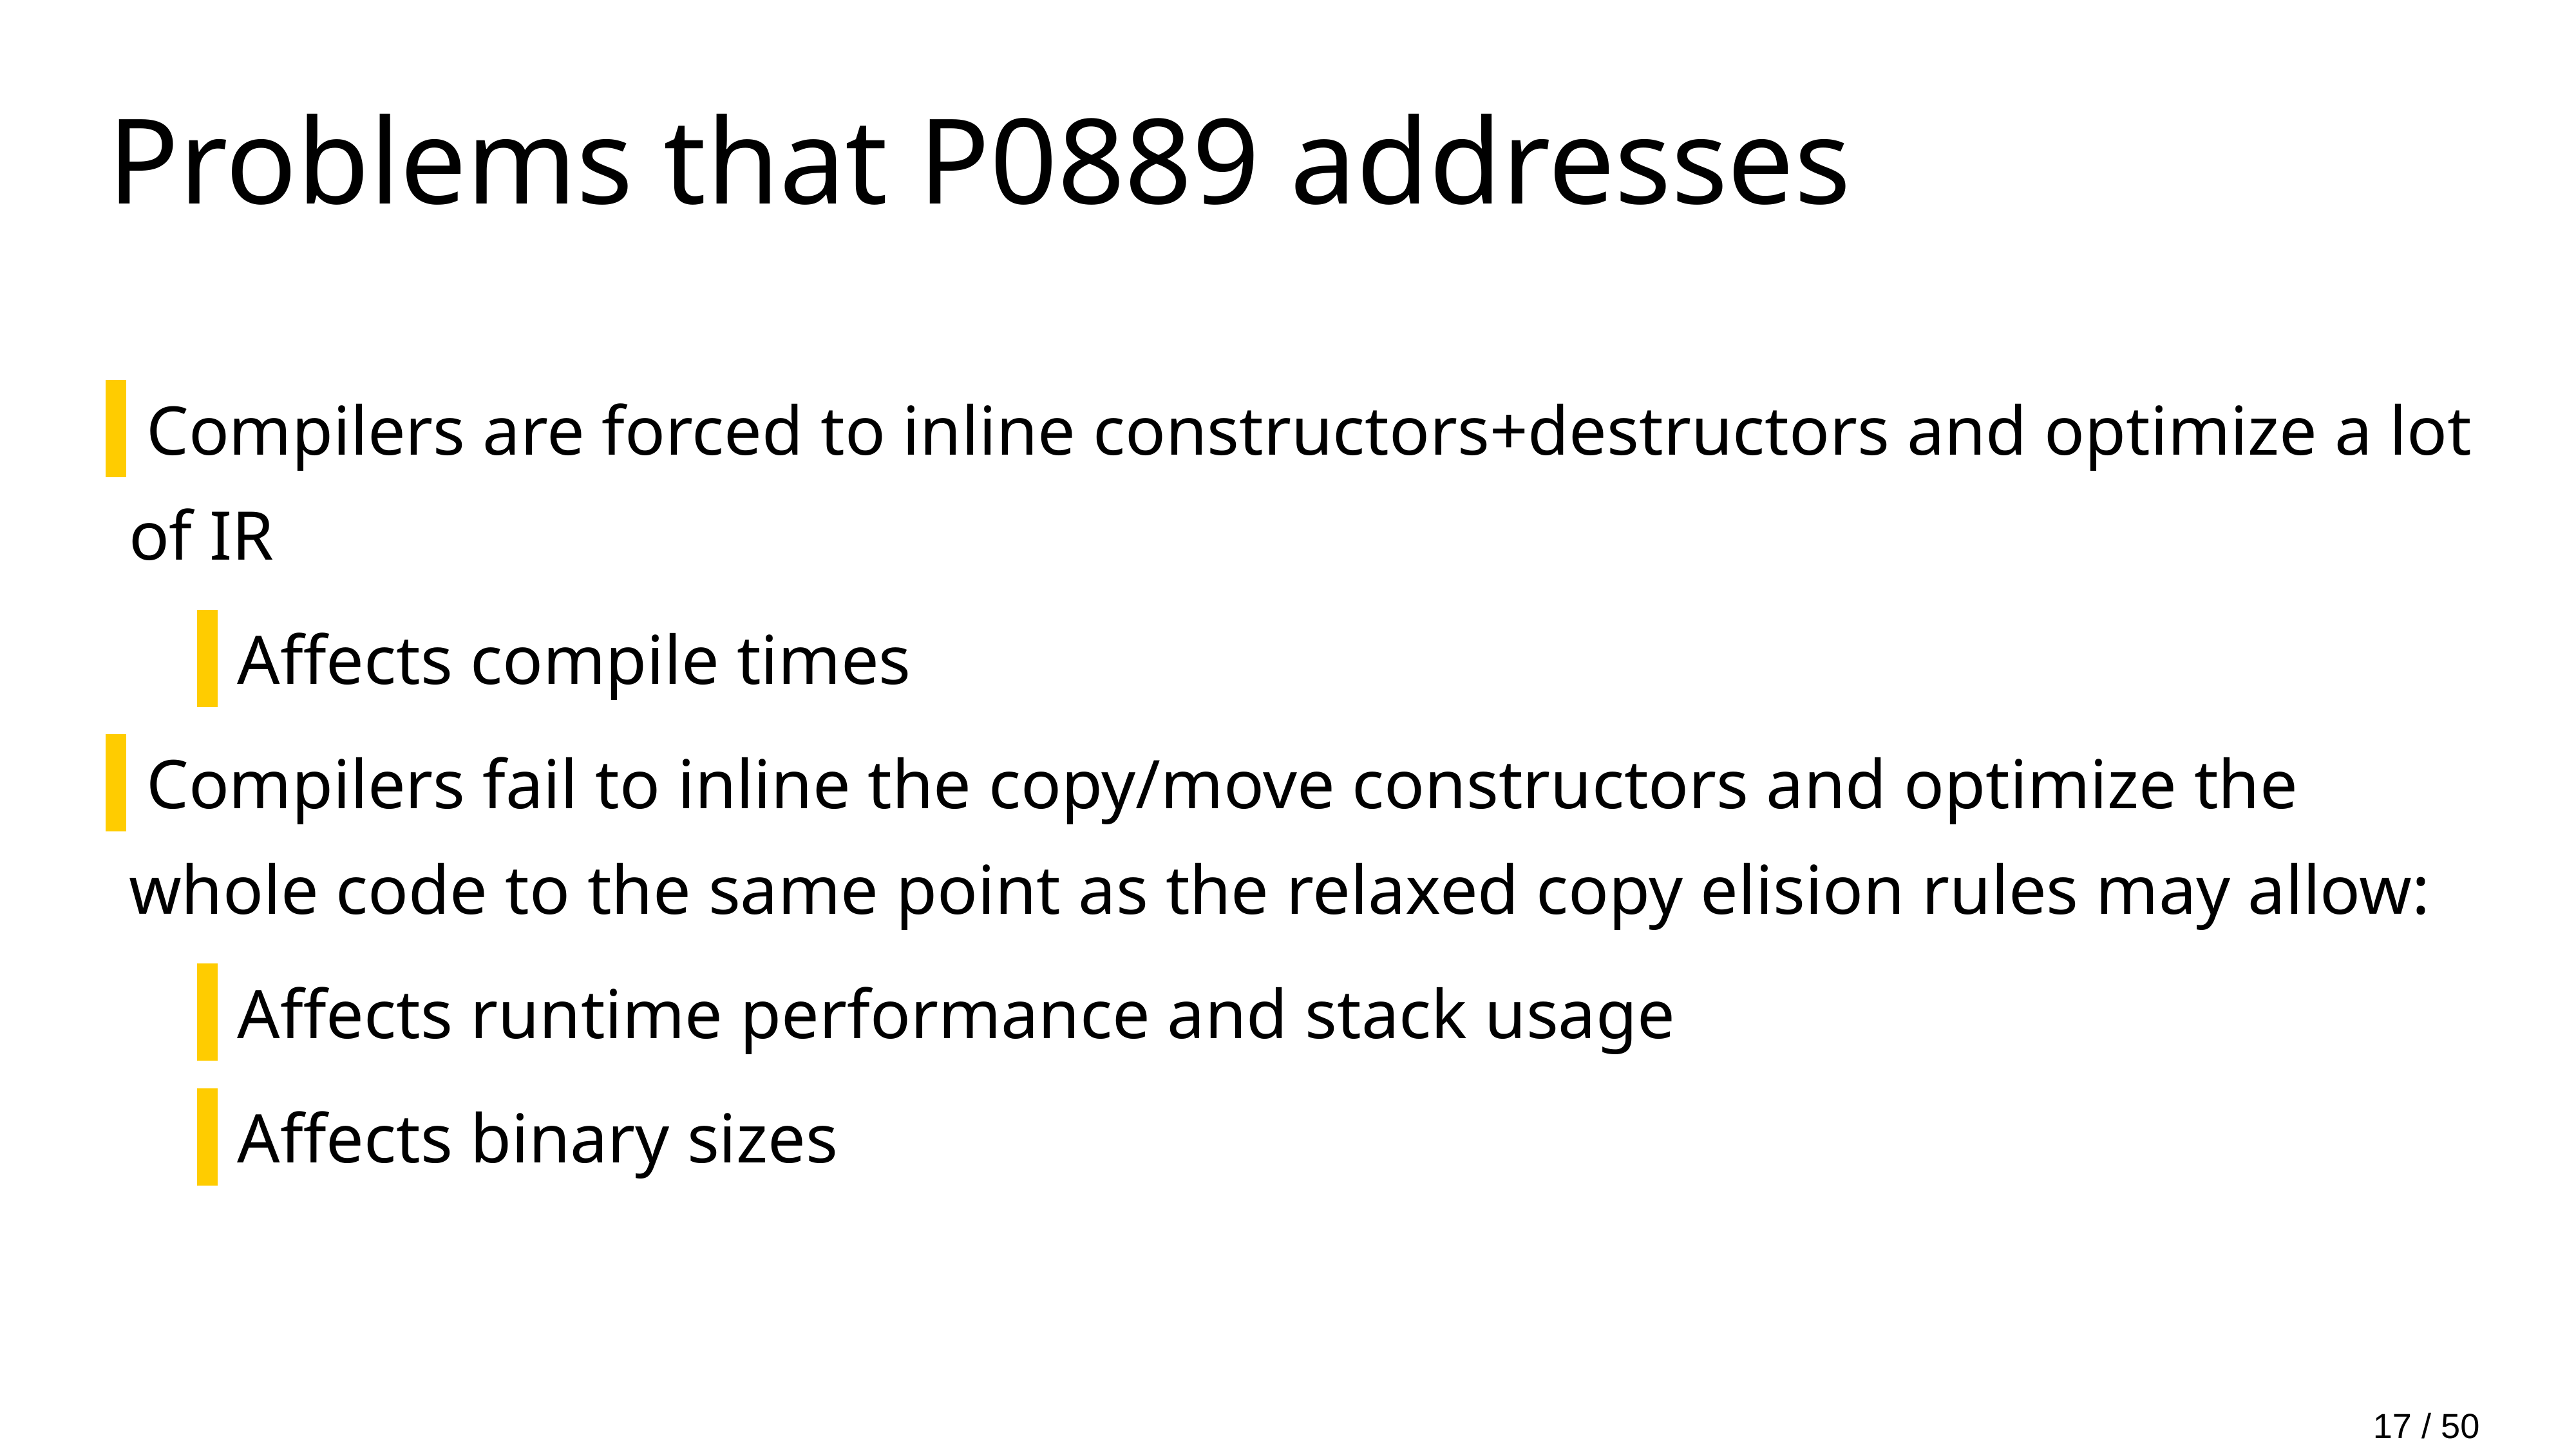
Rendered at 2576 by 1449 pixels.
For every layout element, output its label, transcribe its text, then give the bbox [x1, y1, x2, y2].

title Problems that P0889 addresses [108, 80, 2468, 242]
text_box <number> / 50 [2363, 1402, 2576, 1449]
text_box Compilers are forced to inline constructors+destructors and optimize a lot of IR Affects compile times Compilers fail to inline the copy/move constructors and optimize the whole code to the same point as the relaxed copy elision rules may allow: Affects runtime performance and stack usage Affects binary sizes [96, 364, 2512, 1419]
